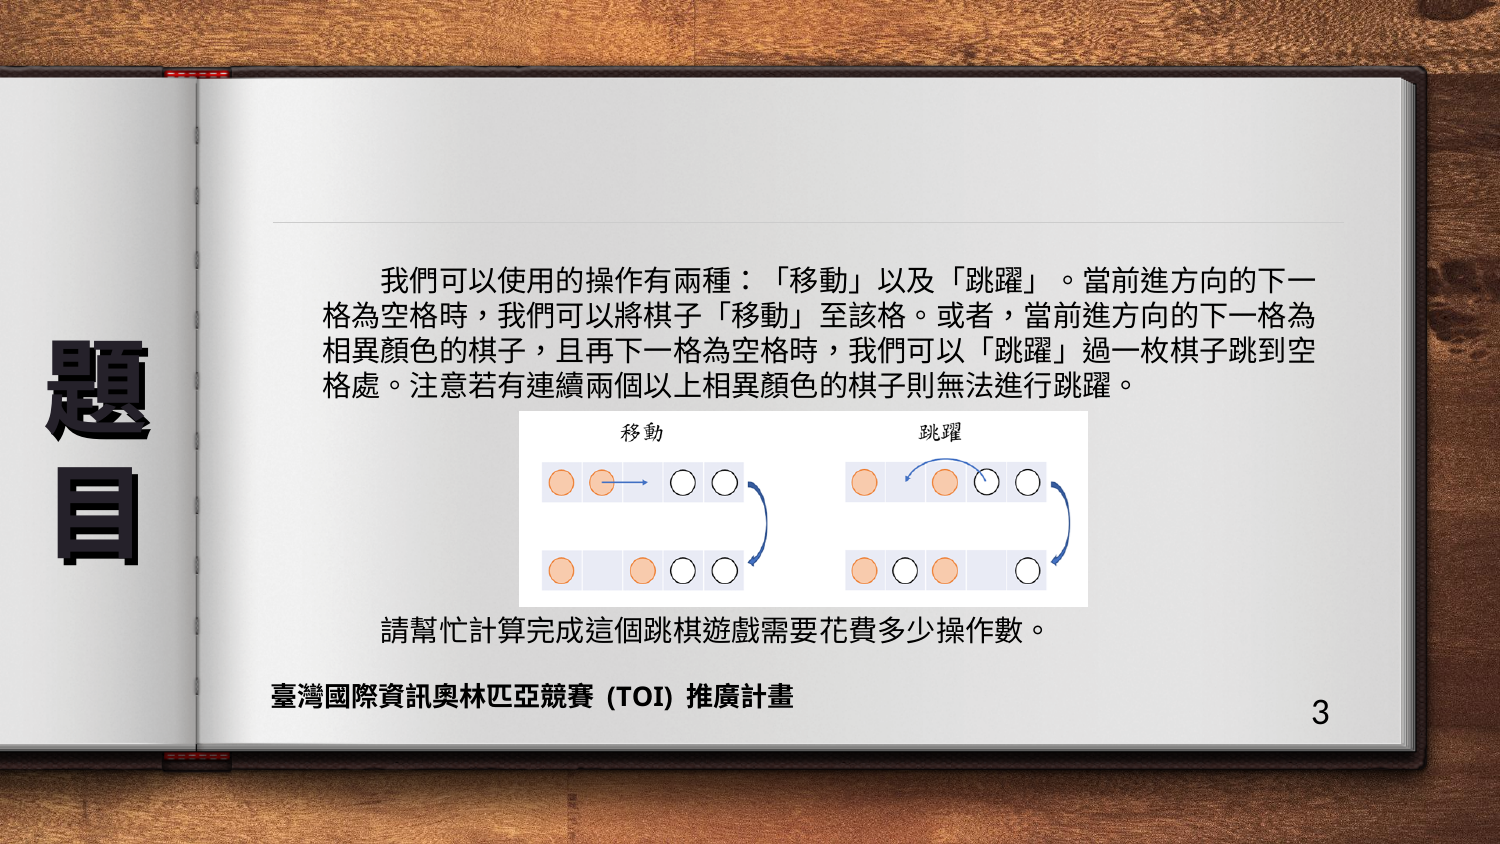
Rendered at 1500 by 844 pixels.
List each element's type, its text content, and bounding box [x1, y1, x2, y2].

text_box 我們可以使用的操作有兩種：「移動」以及「跳躍」。當前進方向的下一格為空格時，我們可以將棋子「移動」至該格。或者，當前進方向的下一格為相異顏色的棋子，且再下一格為空格時，我們可以「跳躍」過一枚棋子跳到空格處。注意若有連續兩個以上相異顏色的棋子則無法進行跳躍。 請幫忙計算完成這個跳棋遊戲需要花費多少操作數。 [307, 255, 1341, 690]
text_box [1295, 672, 1386, 737]
title 題 目 [28, 306, 210, 552]
picture [519, 411, 1088, 607]
